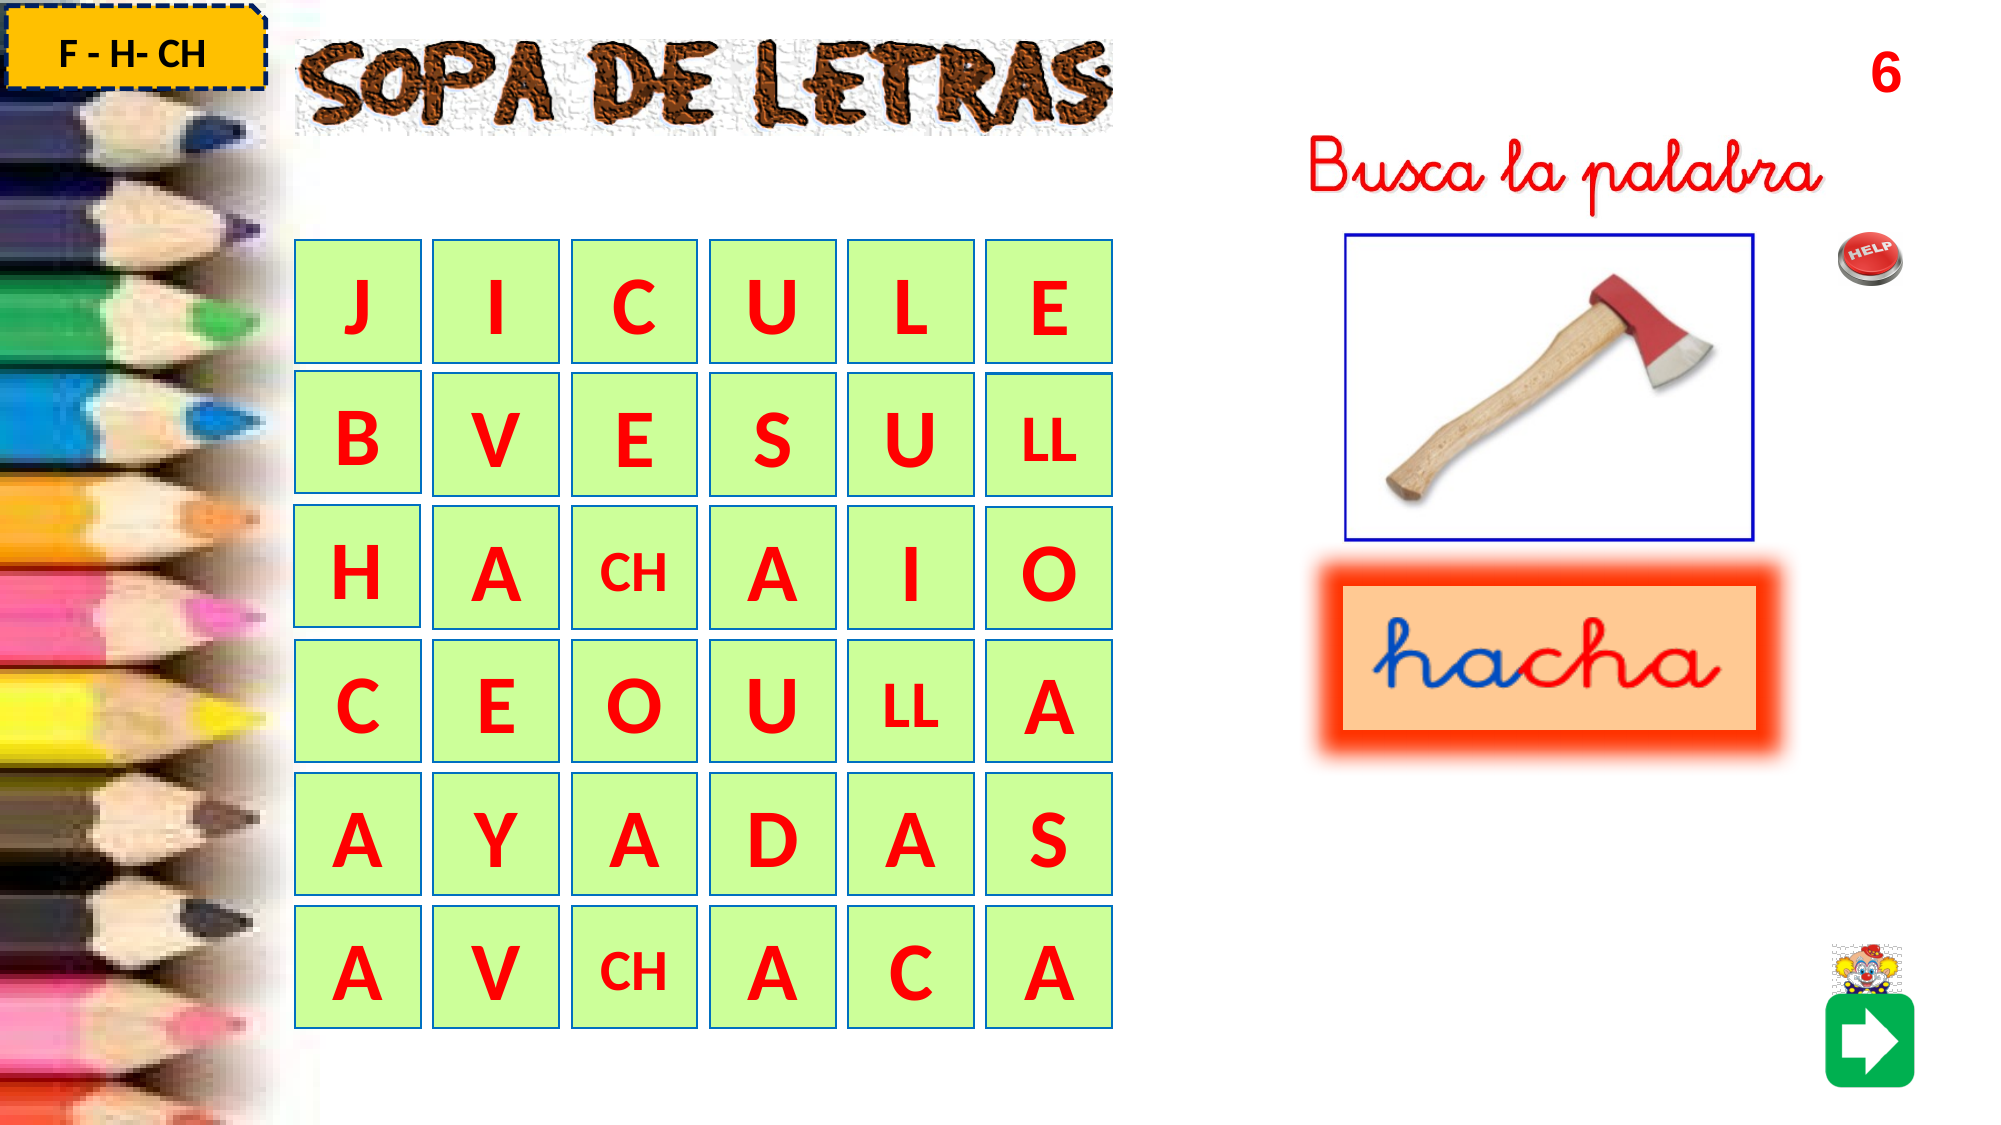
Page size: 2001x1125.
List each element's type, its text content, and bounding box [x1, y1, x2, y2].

text_box C [295, 639, 421, 762]
text_box J [295, 240, 421, 363]
text_box E [986, 240, 1113, 363]
text_box D [709, 772, 836, 895]
text_box LL [986, 373, 1113, 496]
text_box U [848, 373, 974, 496]
text_box A [571, 772, 698, 895]
text_box V [433, 905, 560, 1028]
picture [0, 0, 2001, 1125]
text_box LL [848, 639, 974, 762]
text_box CH [571, 506, 698, 629]
text_box I [848, 506, 974, 629]
text_box C [848, 905, 974, 1028]
text_box V [433, 373, 560, 496]
text_box CH [571, 905, 698, 1028]
text_box A [295, 772, 421, 895]
text_box U [709, 639, 836, 762]
text_box F - H- CH [6, 5, 266, 89]
text_box A [986, 905, 1113, 1029]
text_box C [571, 240, 698, 363]
text_box Y [433, 772, 560, 895]
text_box A [848, 772, 974, 895]
text_box U [709, 240, 836, 363]
text_box 6 [1855, 27, 1934, 112]
text_box H [293, 505, 420, 628]
text_box S [709, 373, 836, 496]
text_box E [571, 373, 698, 496]
text_box O [986, 506, 1113, 629]
text_box O [571, 639, 698, 762]
text_box L [848, 240, 974, 363]
text_box A [986, 639, 1113, 762]
text_box I [433, 240, 560, 363]
text_box E [433, 639, 560, 762]
text_box S [986, 772, 1113, 895]
text_box A [709, 905, 836, 1028]
text_box B [295, 370, 421, 494]
text_box A [709, 506, 836, 629]
text_box A [295, 905, 421, 1028]
text_box A [433, 506, 560, 629]
